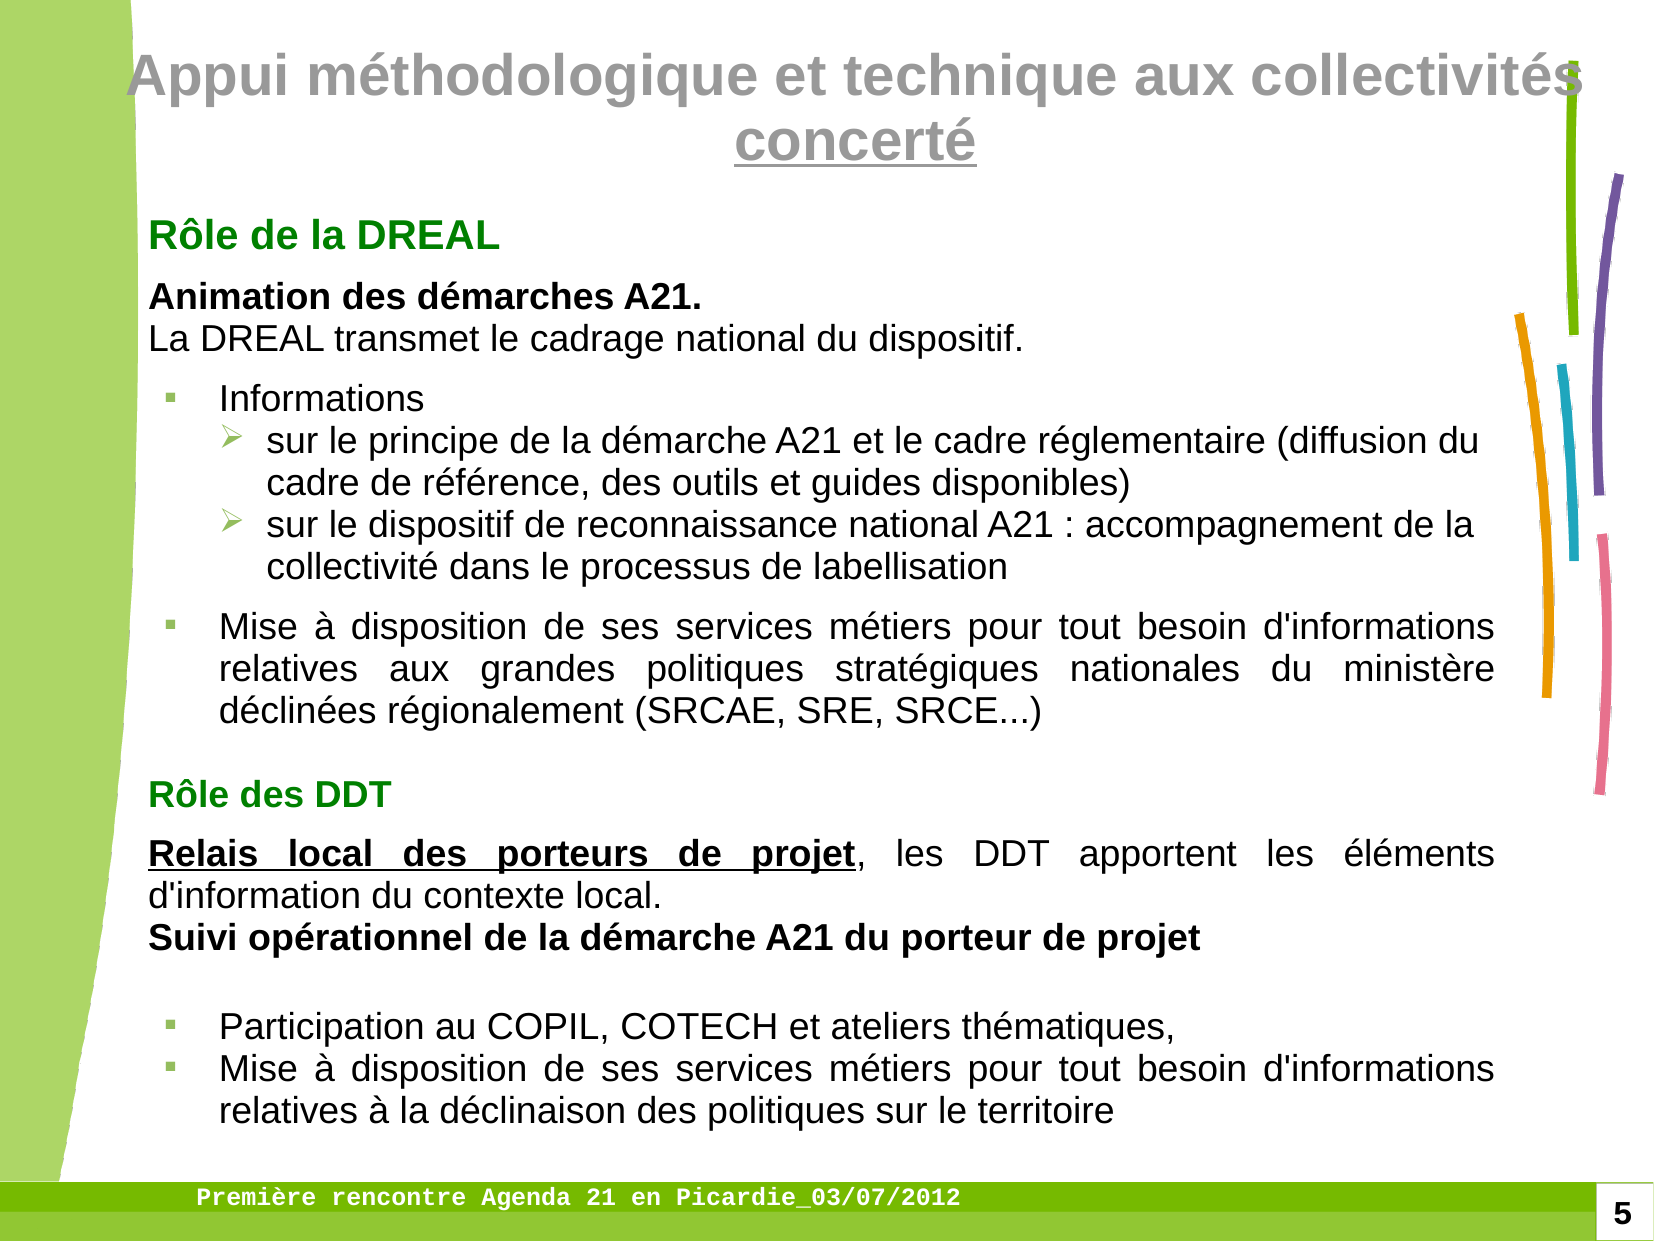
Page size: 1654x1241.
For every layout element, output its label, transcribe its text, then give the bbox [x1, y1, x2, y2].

title Appui méthodologique et technique aux collectivités concerté [111, 41, 1601, 175]
picture [0, 0, 1654, 1241]
list Rôle de la DREAL Animation des démarches A21. La DREAL transmet le cadrage national du dispositif. Informations sur le principe de la démarche A21 et le cadre réglementaire (diffusion du cadre de référence, des outils et guides disponibles) sur le dispositif de reconnaissance national A21 : accompagnement de la collectivité dans le processus de labellisation Mise à disposition de ses services métiers pour tout besoin d'informations relatives aux grandes politiques stratégiques nationales du ministère déclinées régionalement (SRCAE, SRE, SRCE...) Rôle des DDT Relais local des porteurs de projet, les DDT apportent les éléments d'information du contexte local. Suivi opérationnel de la démarche A21 du porteur de projet Participation au COPIL, COTECH et ateliers thématiques, Mise à disposition de ses services métiers pour tout besoin d'informations relatives à la déclinaison des politiques sur le territoire [148, 211, 1496, 1186]
